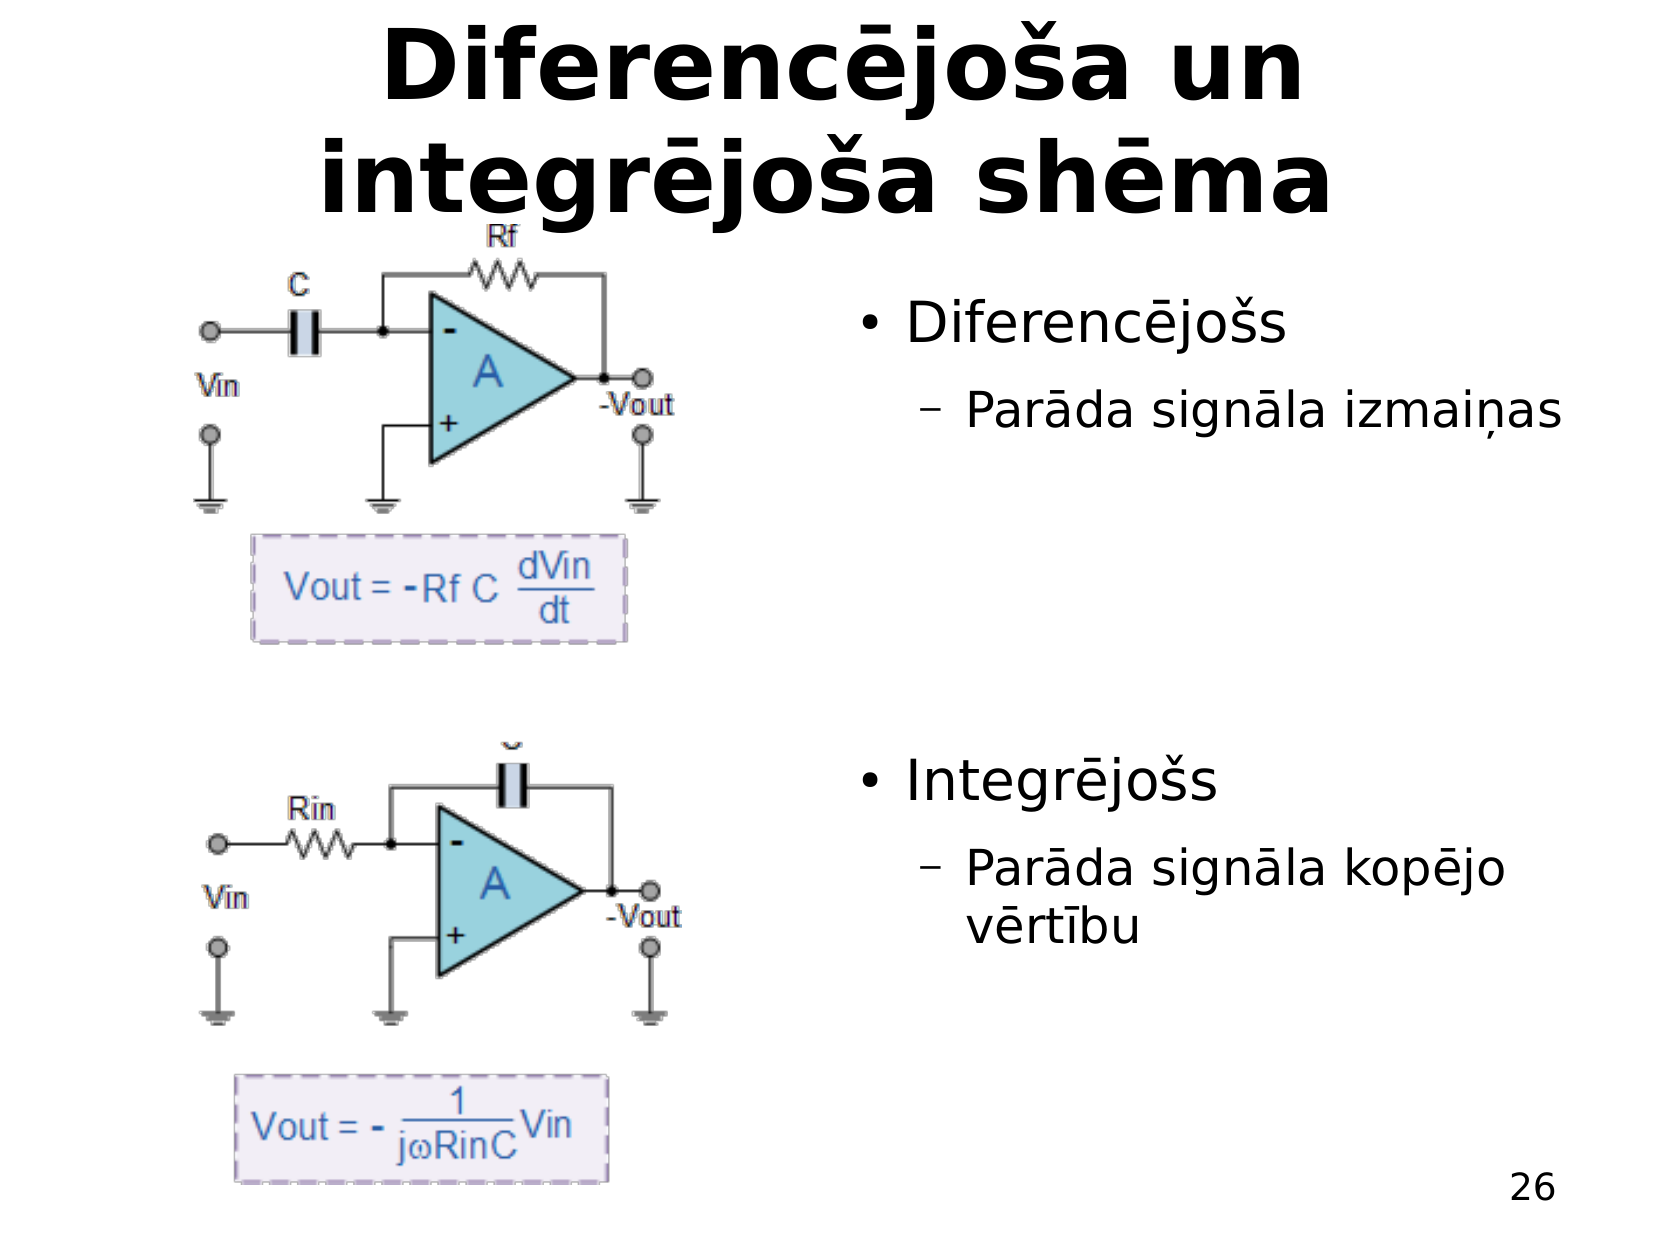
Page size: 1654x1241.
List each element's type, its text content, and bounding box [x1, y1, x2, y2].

picture [193, 224, 682, 1186]
title Diferencējoša un integrējoša shēma [82, 0, 1571, 255]
list Diferencējošs Parāda signāla izmaiņas Integrējošs Parāda signāla kopējo vērtību [845, 290, 1572, 1010]
